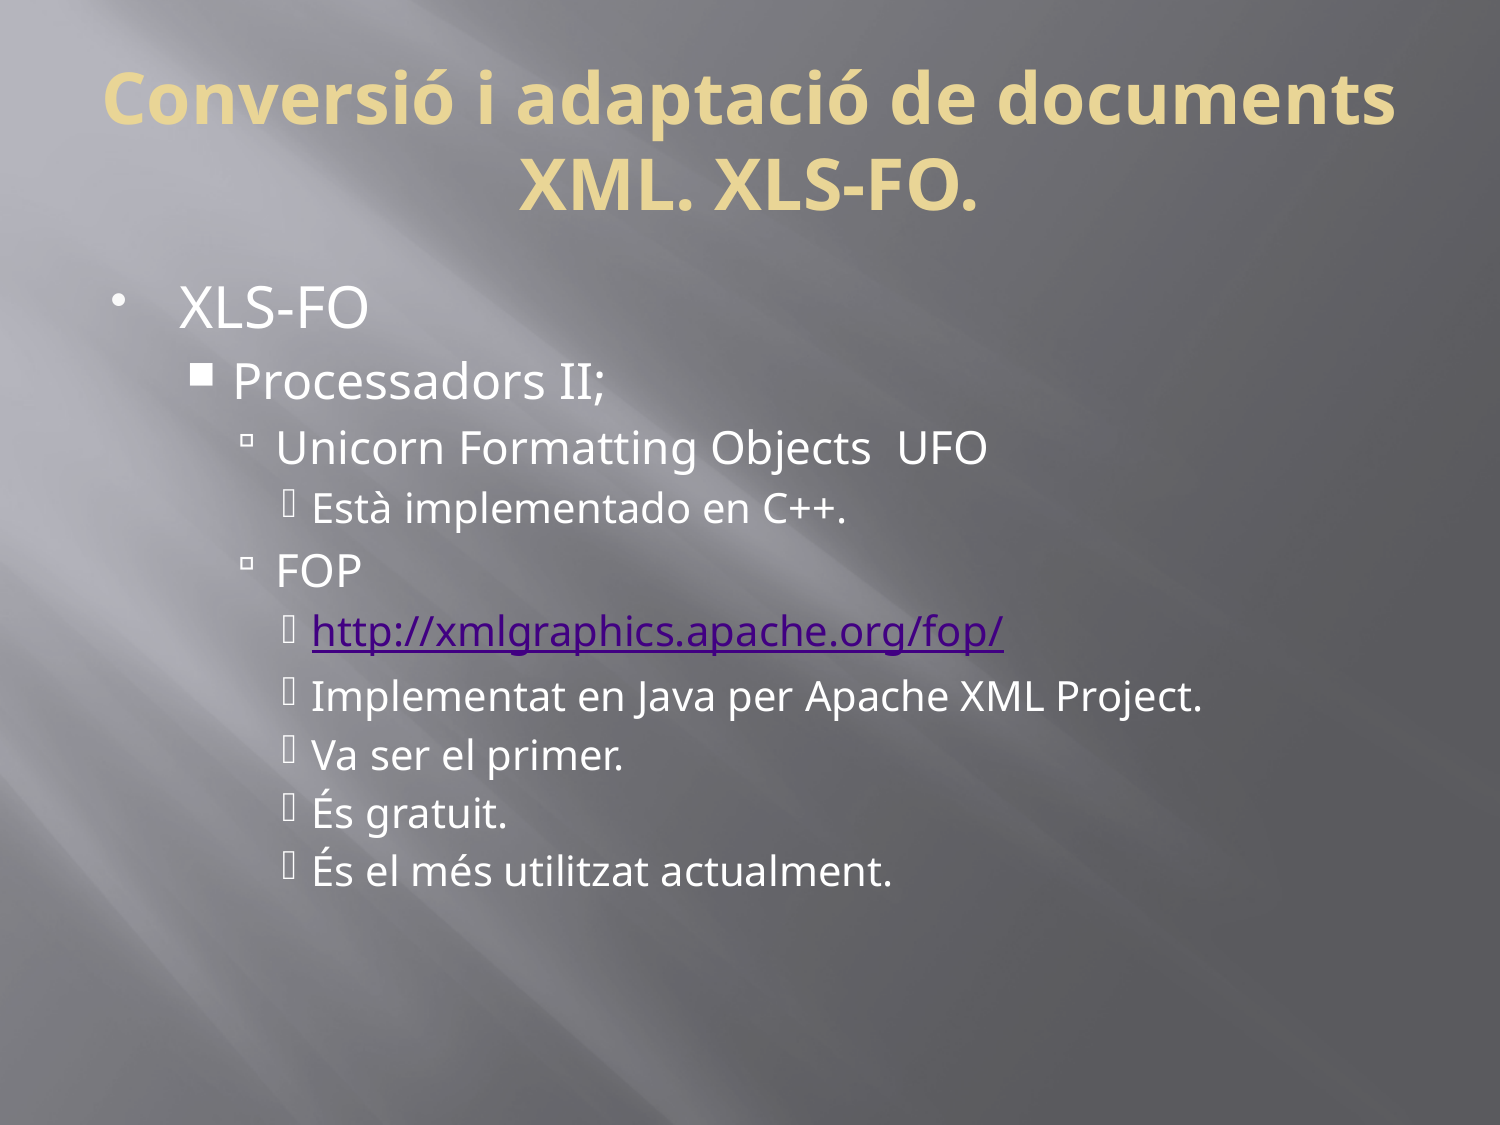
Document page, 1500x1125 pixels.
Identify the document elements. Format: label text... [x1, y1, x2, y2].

picture [0, 0, 1500, 1125]
list XLS-FO Processadors II; Unicorn Formatting Objects UFO Està implementado en C++. FOP http://xmlgraphics.apache.org/fop/ Implementat en Java per Apache XML Project. Va ser el primer. És gratuit. És el més utilitzat actualment. [75, 262, 1425, 1035]
title Conversió i adaptació de documents XML. XLS-FO. [75, 45, 1425, 233]
